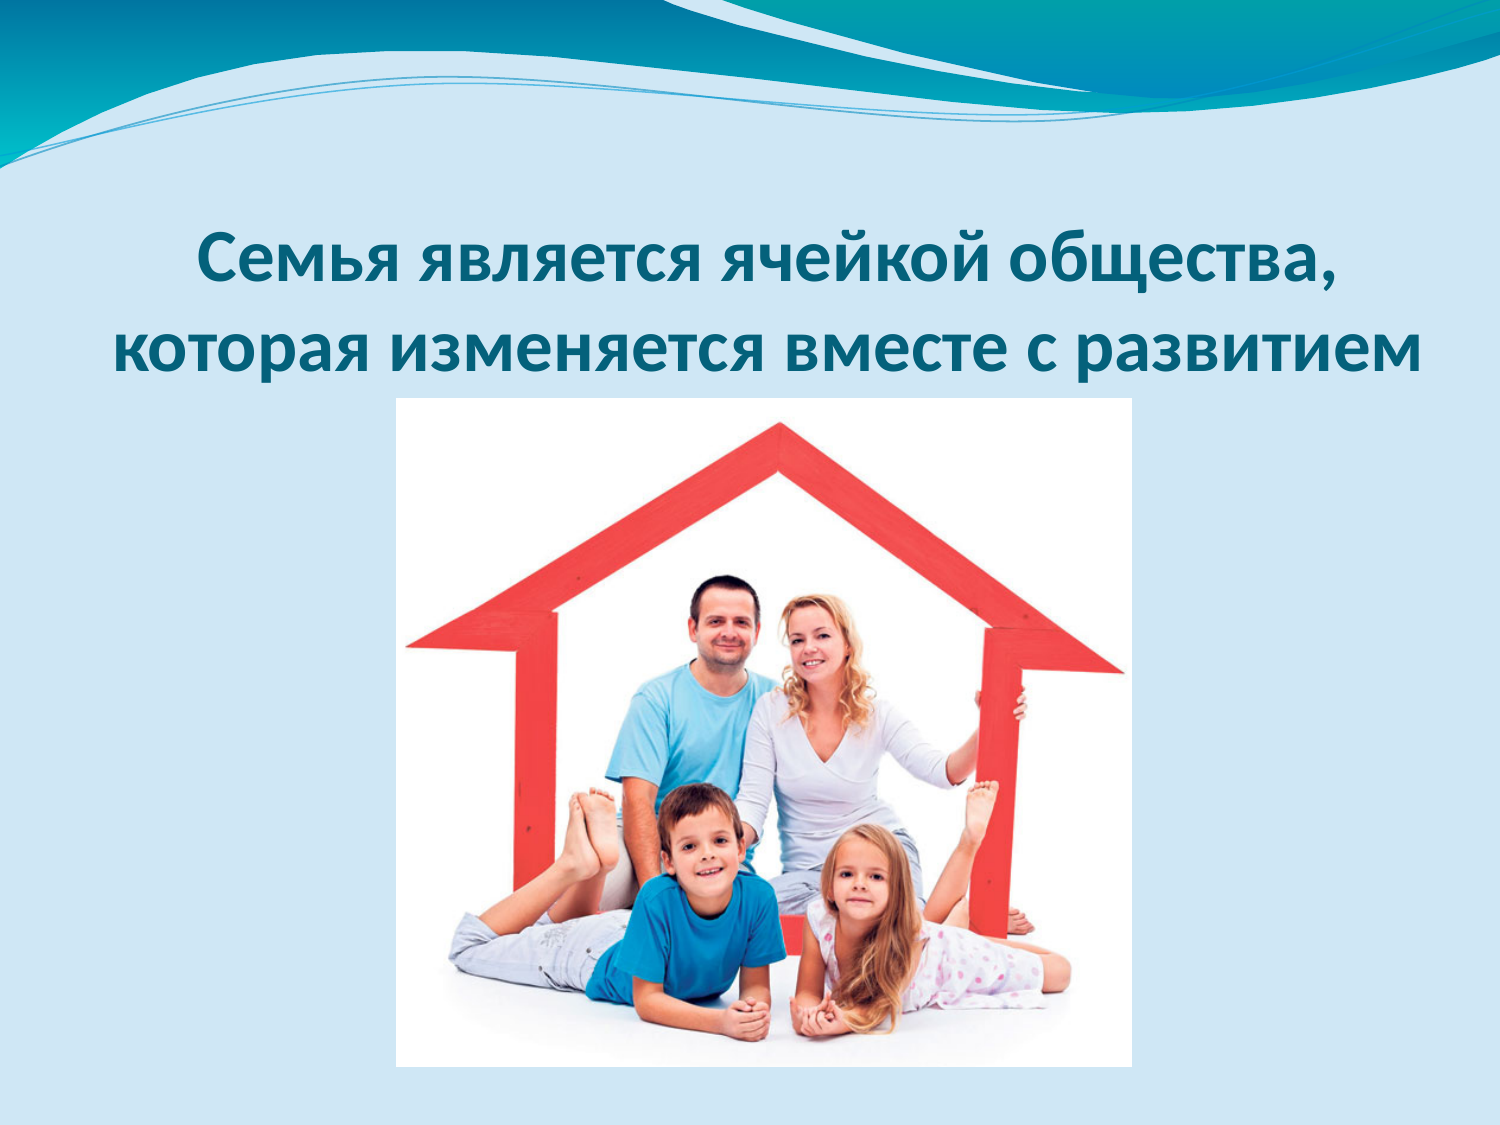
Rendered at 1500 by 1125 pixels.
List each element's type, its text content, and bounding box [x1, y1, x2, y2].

title Семья является ячейкой общества, которая изменяется вместе с развитием культурного социума. [93, 199, 1444, 387]
picture [396, 398, 1132, 1067]
